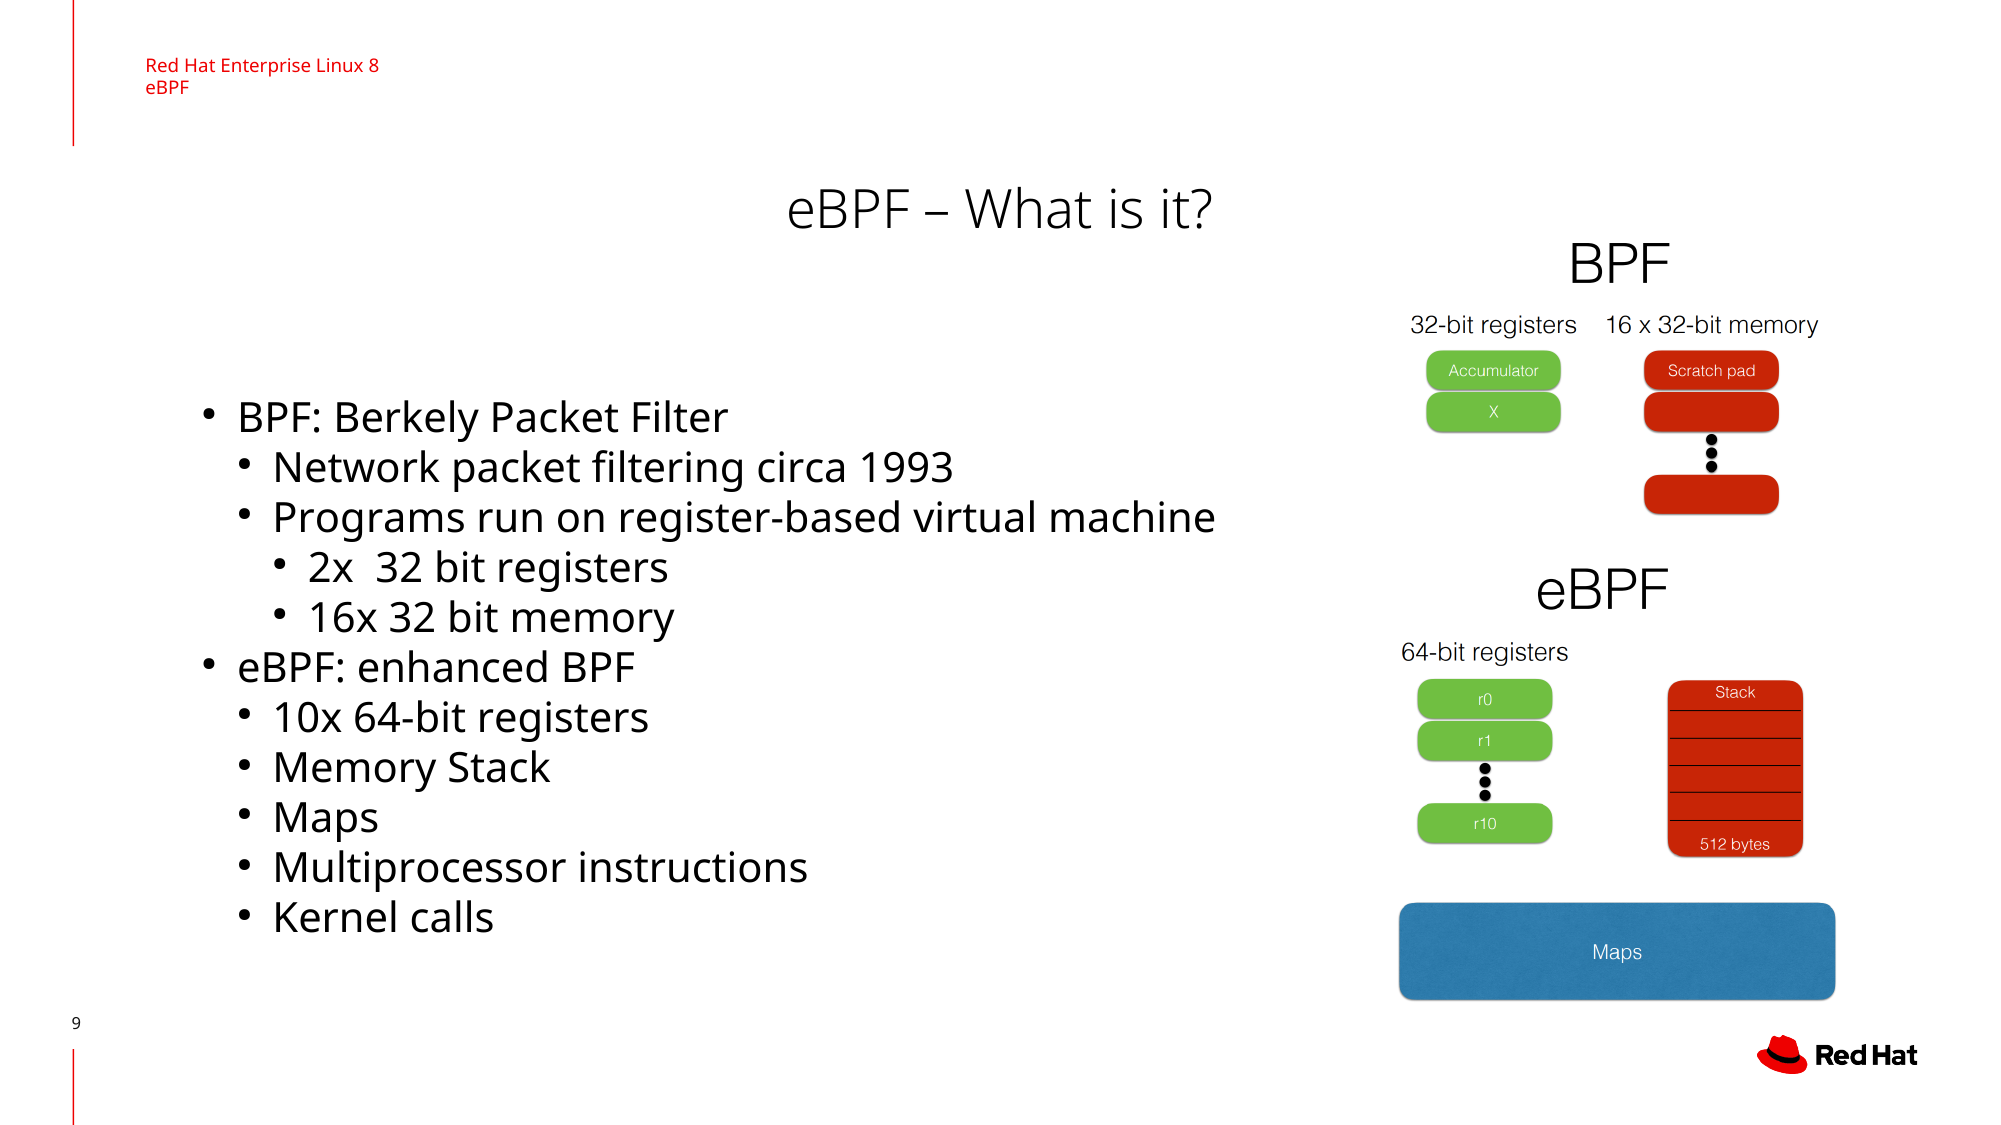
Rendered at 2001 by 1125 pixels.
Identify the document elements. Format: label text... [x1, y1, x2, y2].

picture [1397, 223, 1836, 533]
picture [1757, 1035, 1918, 1074]
title eBPF – What is it? [287, 155, 1713, 315]
subtitle Red Hat Enterprise Linux 8 eBPF [73, 9, 918, 143]
picture [1384, 549, 1850, 1009]
text_box BPF: Berkely Packet Filter Network packet filtering circa 1993 Programs run on register-based virtual machine 2x 32 bit registers 16x 32 bit memory eBPF: enhanced BPF 10x 64-bit registers Memory Stack Maps Multiprocessor instructions Kernel calls [186, 382, 1727, 981]
